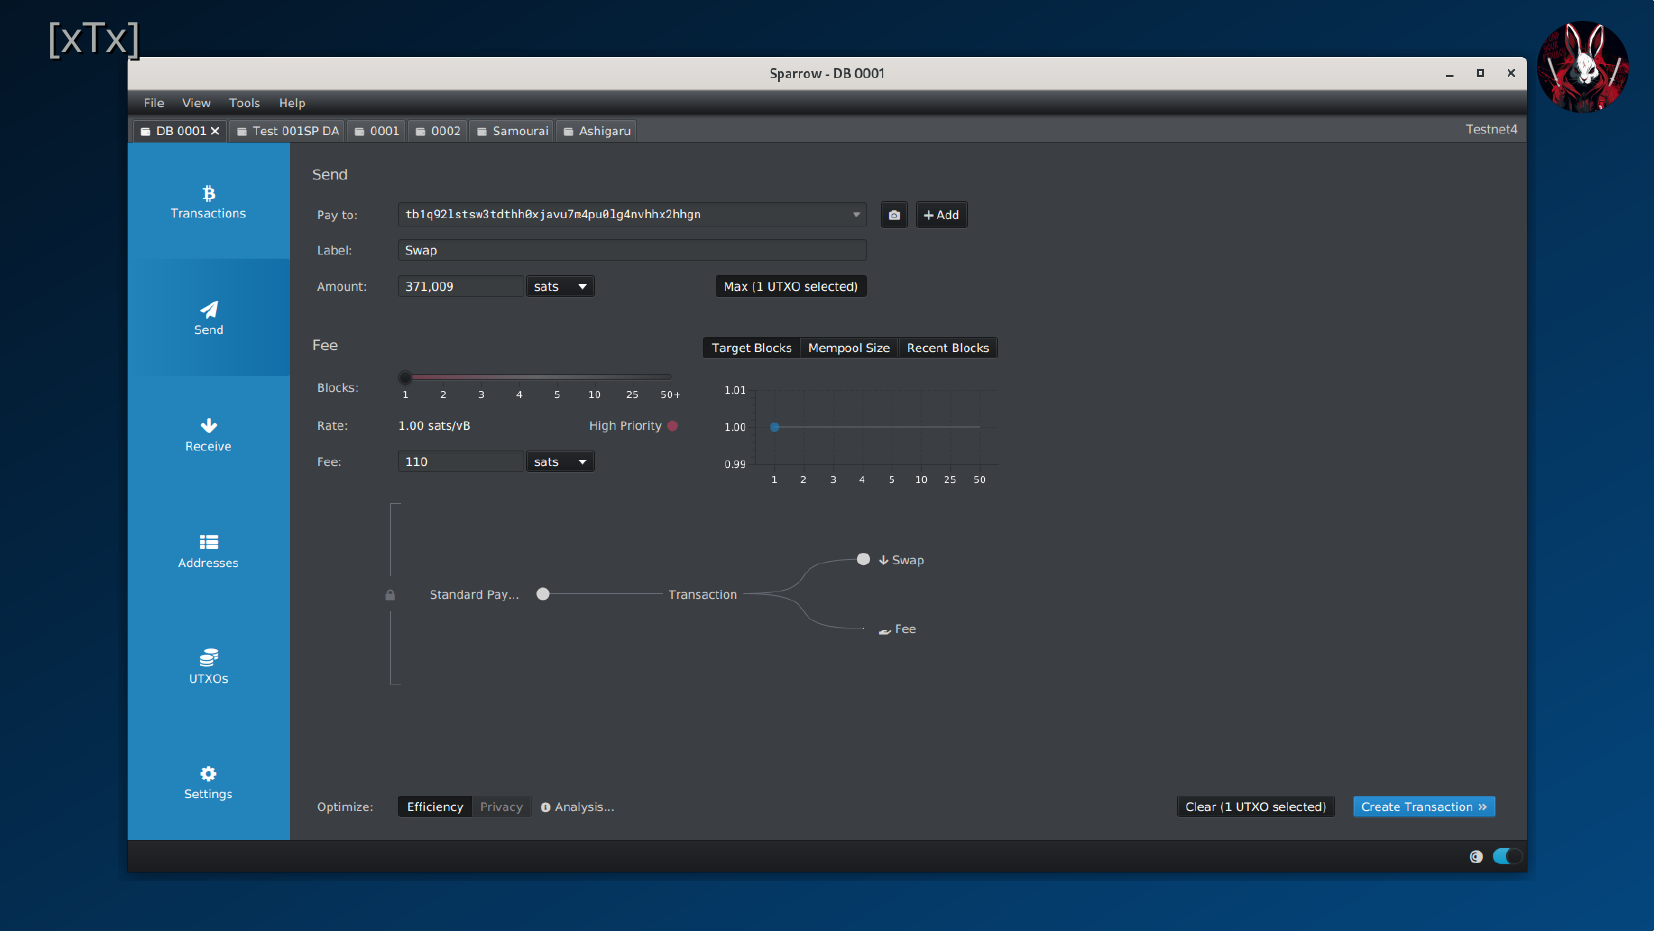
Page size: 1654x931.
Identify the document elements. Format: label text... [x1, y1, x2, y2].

text_box [xTx] [0, 0, 188, 76]
picture [118, 49, 1536, 881]
picture [1537, 21, 1629, 113]
